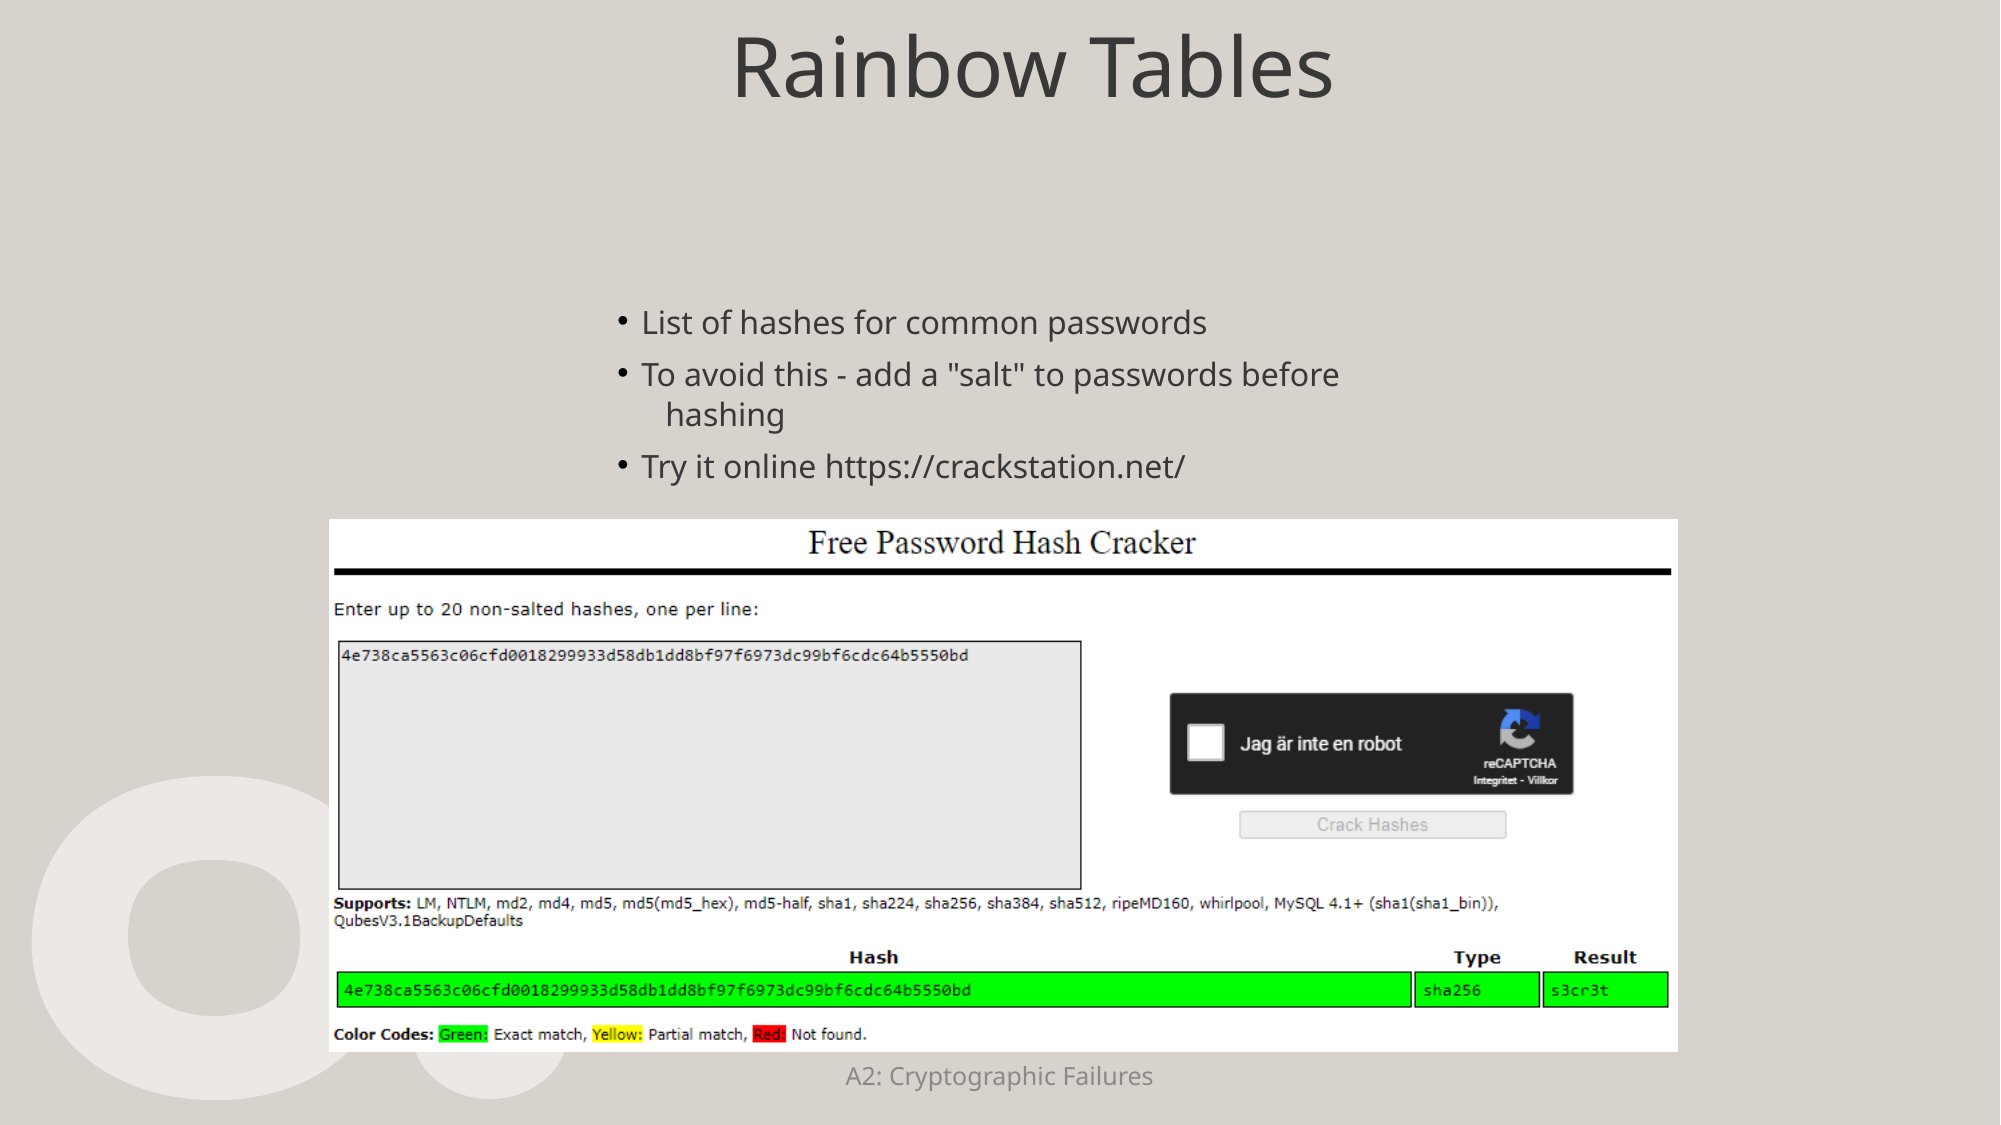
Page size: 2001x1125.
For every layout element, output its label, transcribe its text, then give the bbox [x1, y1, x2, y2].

list List of hashes for common passwords To avoid this - add a "salt" to passwords before hashing Try it online https://crackstation.net/ [602, 295, 1368, 497]
picture [329, 519, 1678, 1052]
title Rainbow Tables [448, 11, 1619, 130]
text_box A2: Cryptographic Failures [662, 1045, 1338, 1106]
